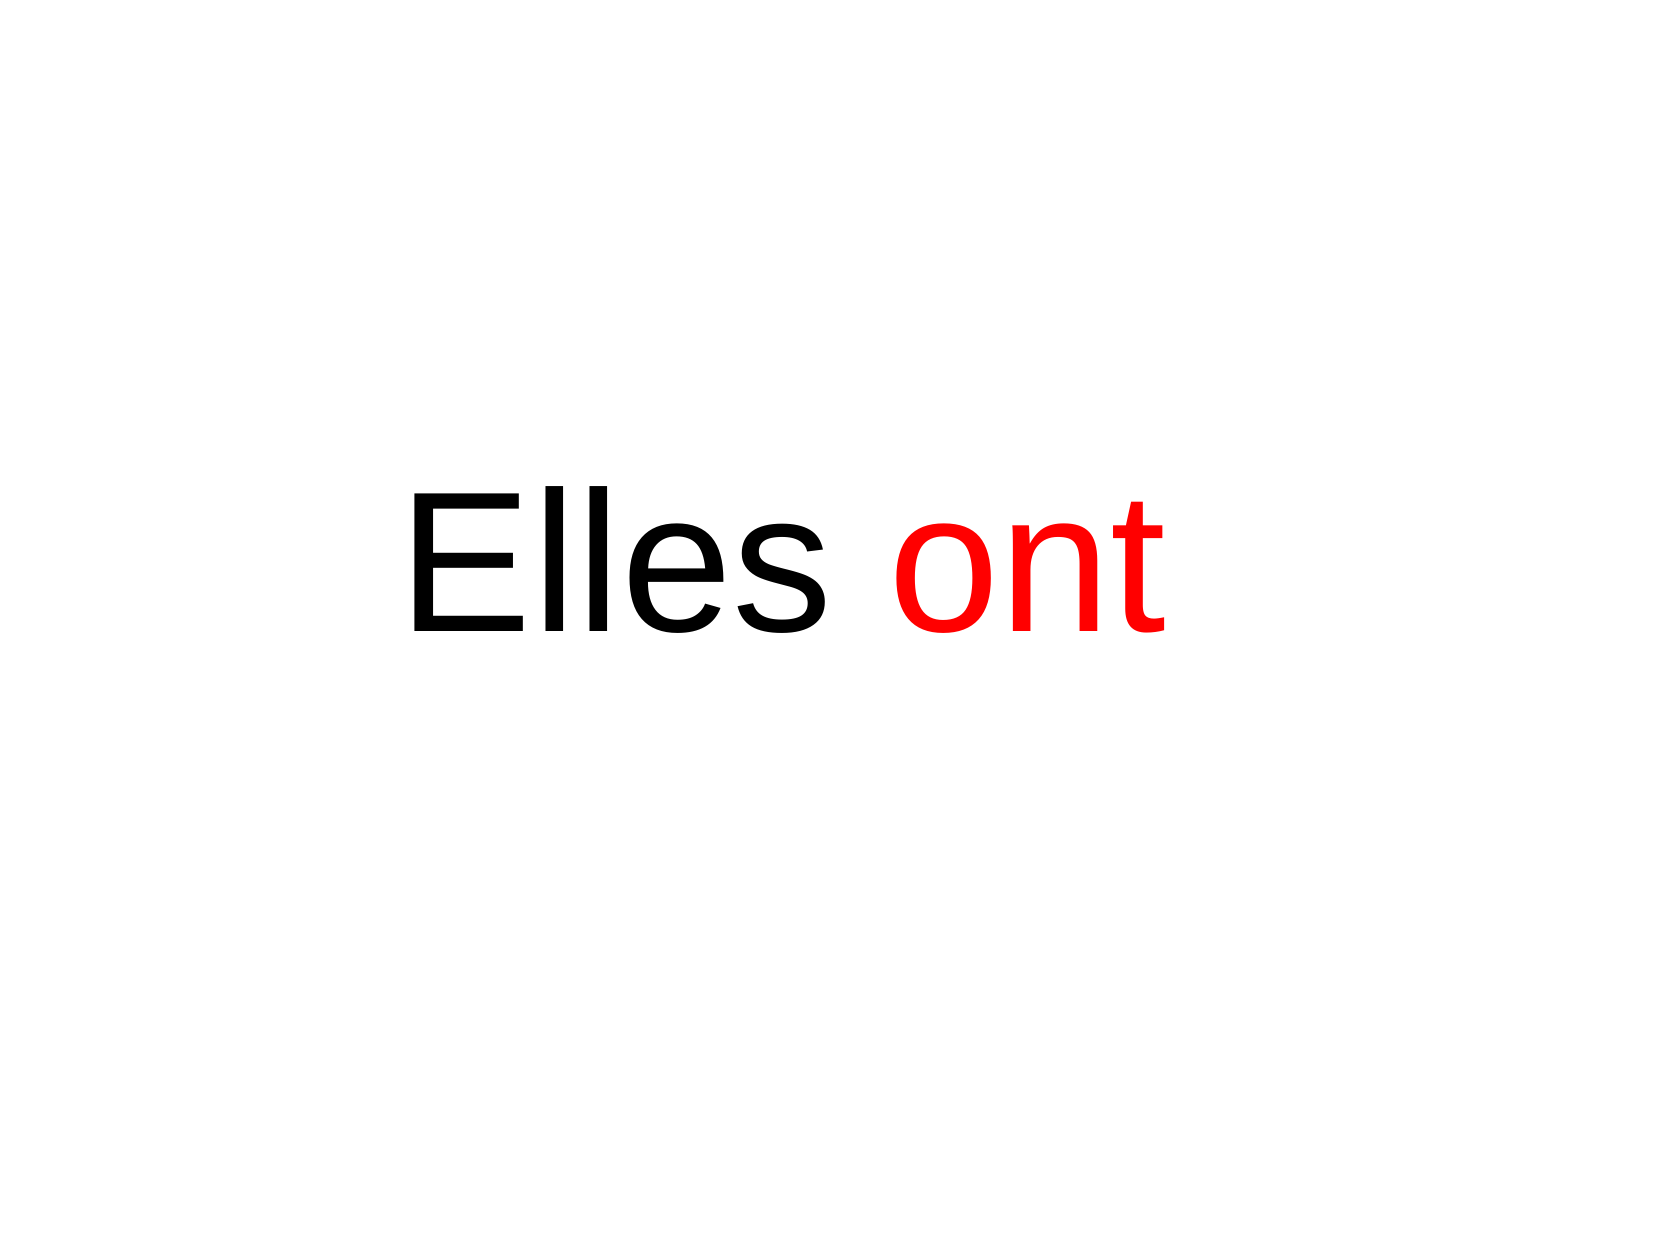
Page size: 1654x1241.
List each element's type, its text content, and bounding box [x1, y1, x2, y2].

text_box Elles ont [147, 442, 1418, 682]
